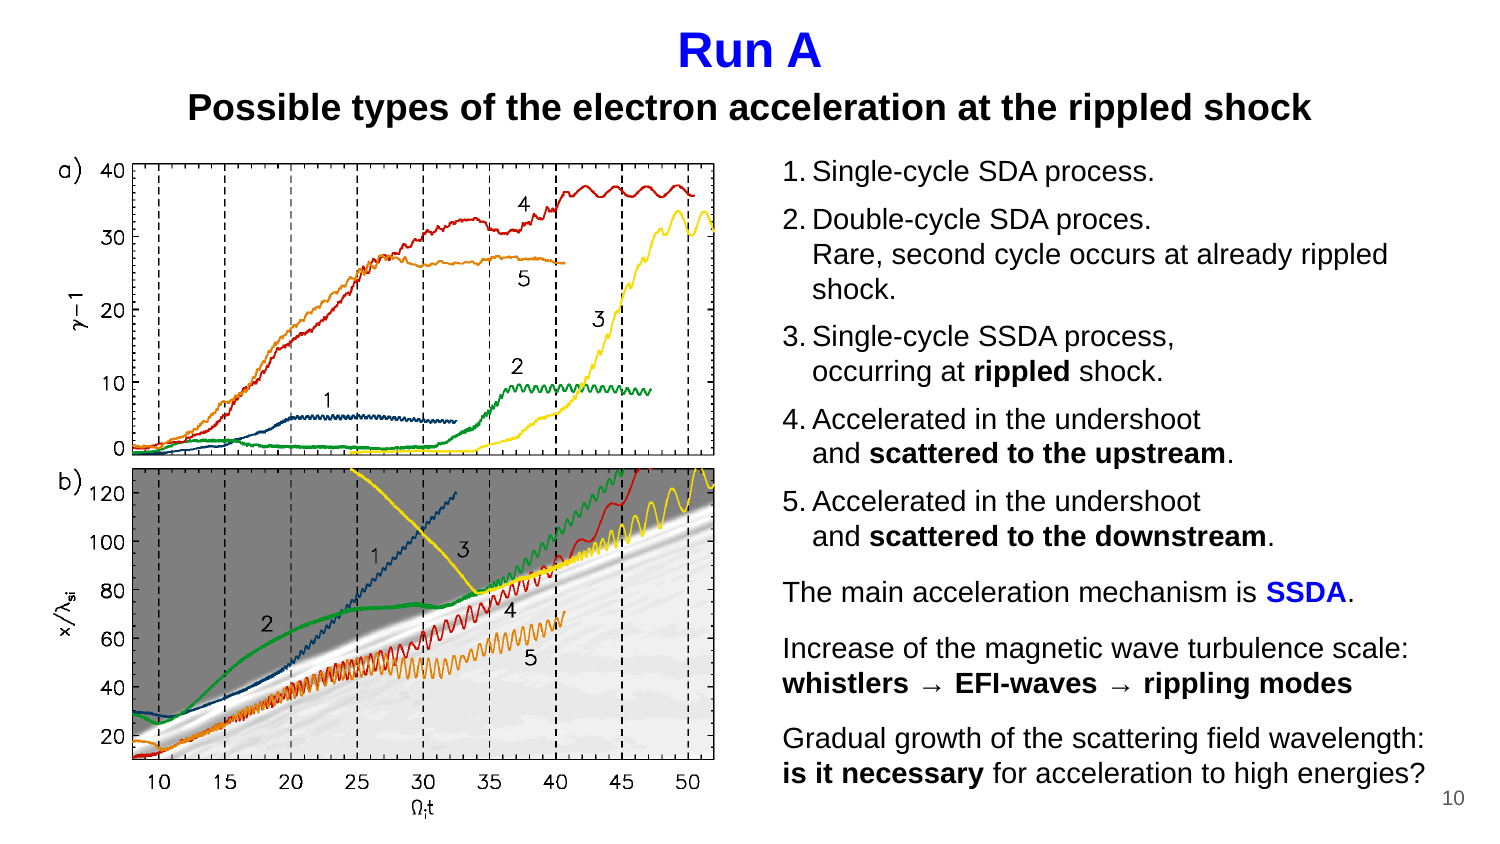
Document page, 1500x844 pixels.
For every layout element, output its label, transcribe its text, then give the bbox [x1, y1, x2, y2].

title Possible types of the electron acceleration at the rippled shock [51, 72, 1449, 138]
picture [51, 152, 725, 827]
slide_number <number> [1389, 764, 1480, 830]
text_box Single-cycle SDA process. Double-cycle SDA proces. Rare, second cycle occurs at already rippled shock. Single-cycle SSDA process, occurring at rippled shock. Accelerated in the undershoot and scattered to the upstream. Accelerated in the undershoot and scattered to the downstream. The main acceleration mechanism is SSDA. Increase of the magnetic wave turbulence scale: whistlers → EFI-waves → rippling modes Gradual growth of the scattering field wavelength: is it necessary for acceleration to high energies? [767, 137, 1468, 805]
title Run A [51, 10, 1449, 72]
